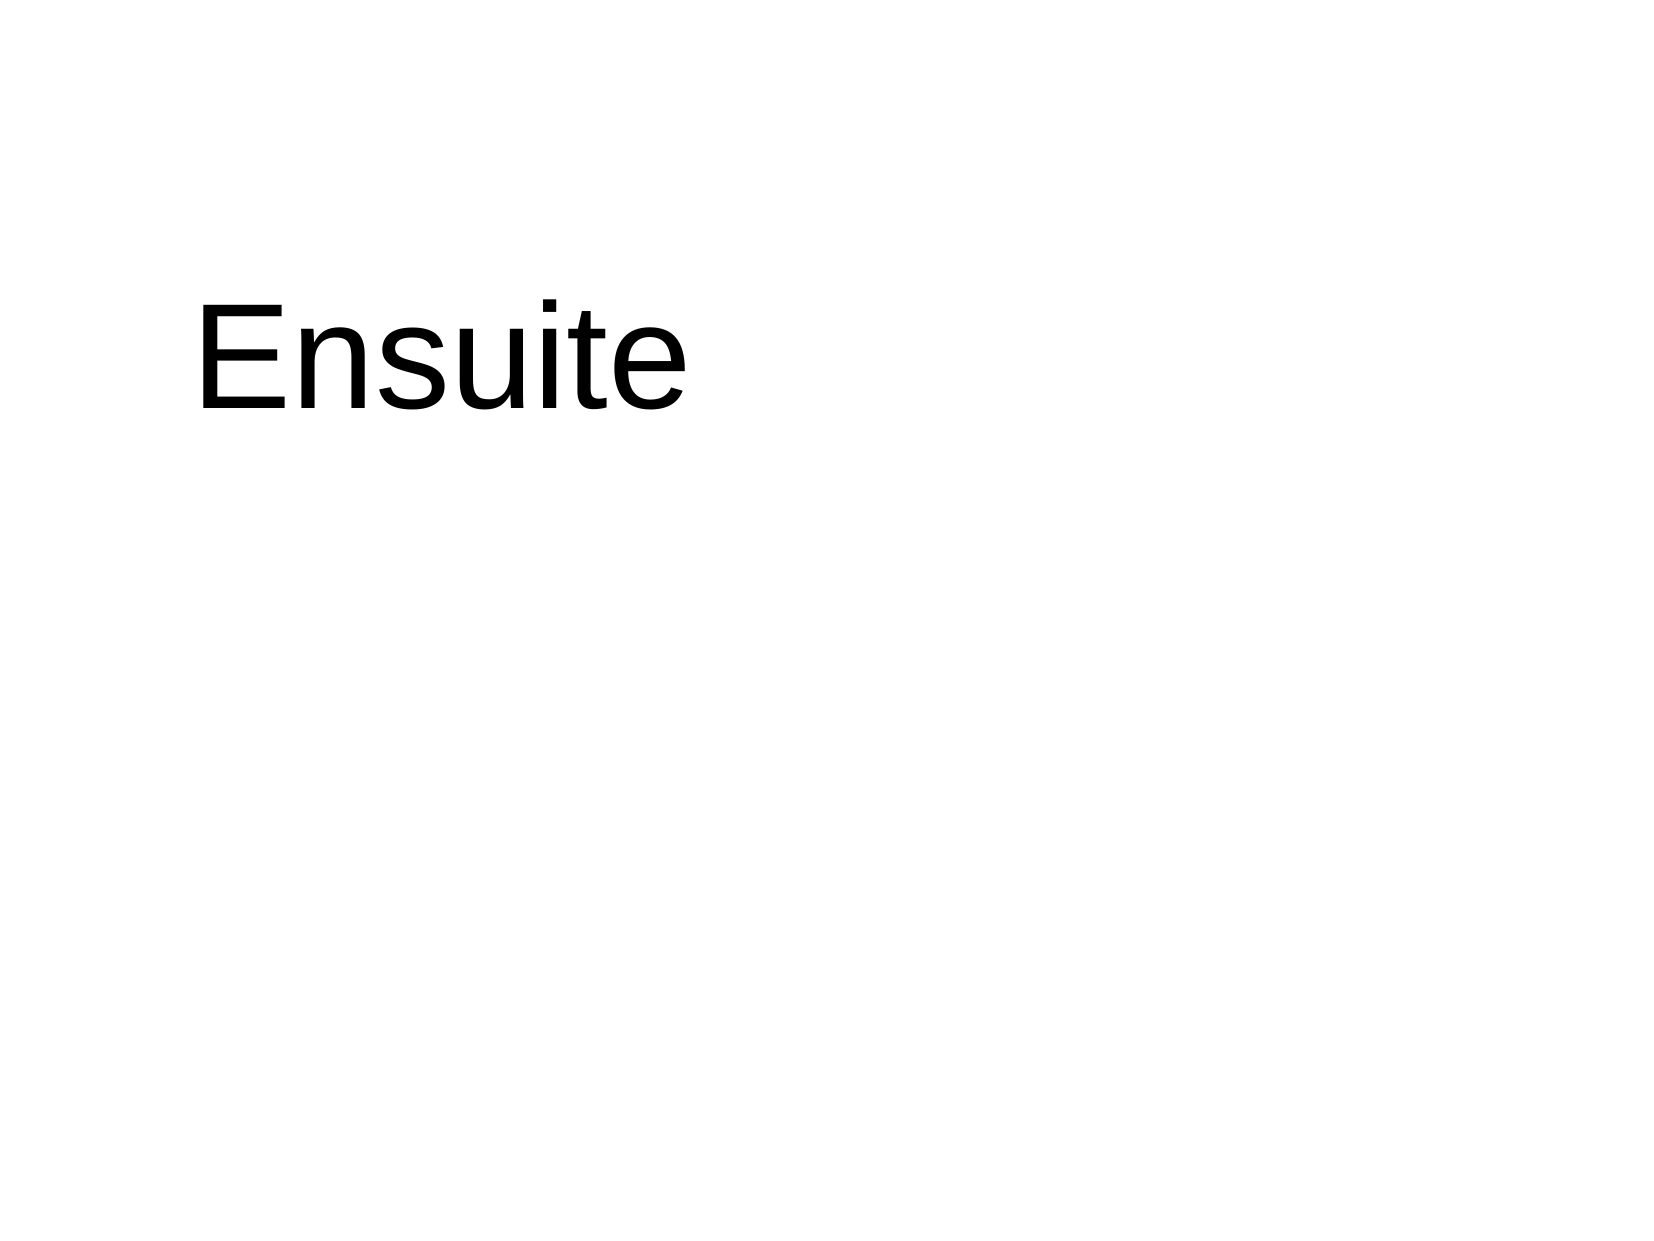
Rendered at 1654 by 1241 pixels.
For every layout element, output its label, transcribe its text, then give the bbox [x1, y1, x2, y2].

text_box Ensuite [177, 265, 1152, 449]
